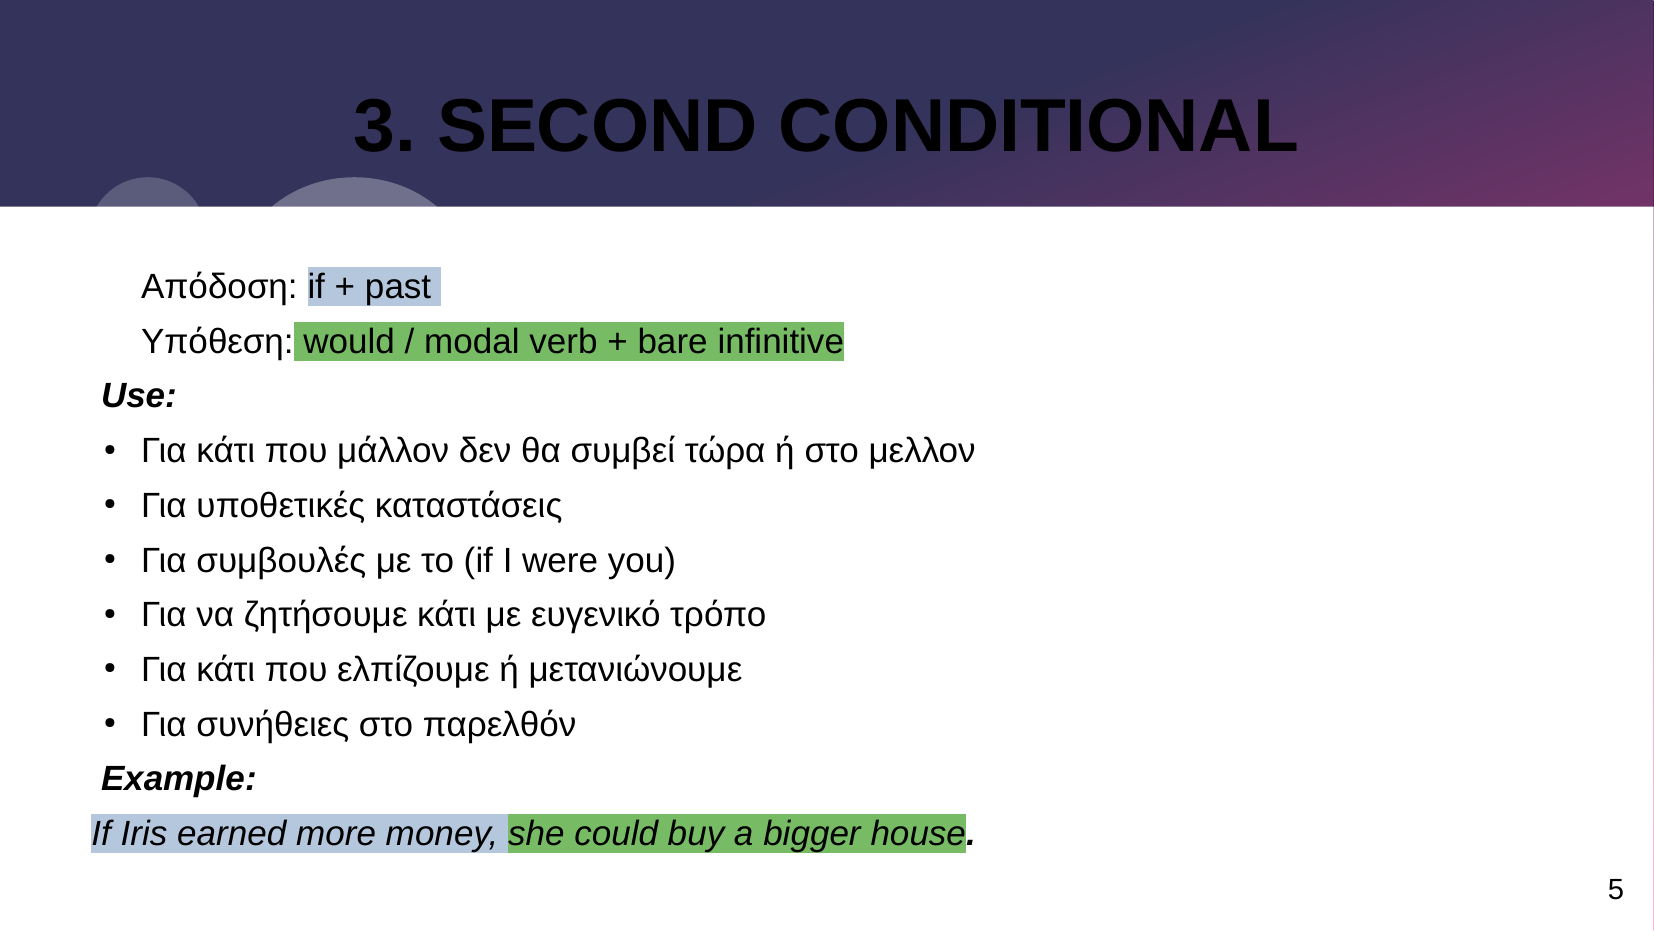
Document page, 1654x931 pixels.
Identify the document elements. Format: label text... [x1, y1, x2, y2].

title 3. SECOND CONDITIONAL [88, 44, 1565, 207]
list Απόδοση: if + past Υπόθεση: would / modal verb + bare infinitive Use: Για κάτι που μάλλον δεν θα συμβεί τώρα ή στο μελλον Για υποθετικές καταστάσεις Για συμβουλές με το (if I were you) Για να ζητήσουμε κάτι με ευγενικό τρόπο Για κάτι που ελπίζουμε ή μετανιώνουμε Για συνήθειες στο παρελθόν Example: If Iris earned more money, she could buy a bigger house. [91, 266, 1568, 858]
